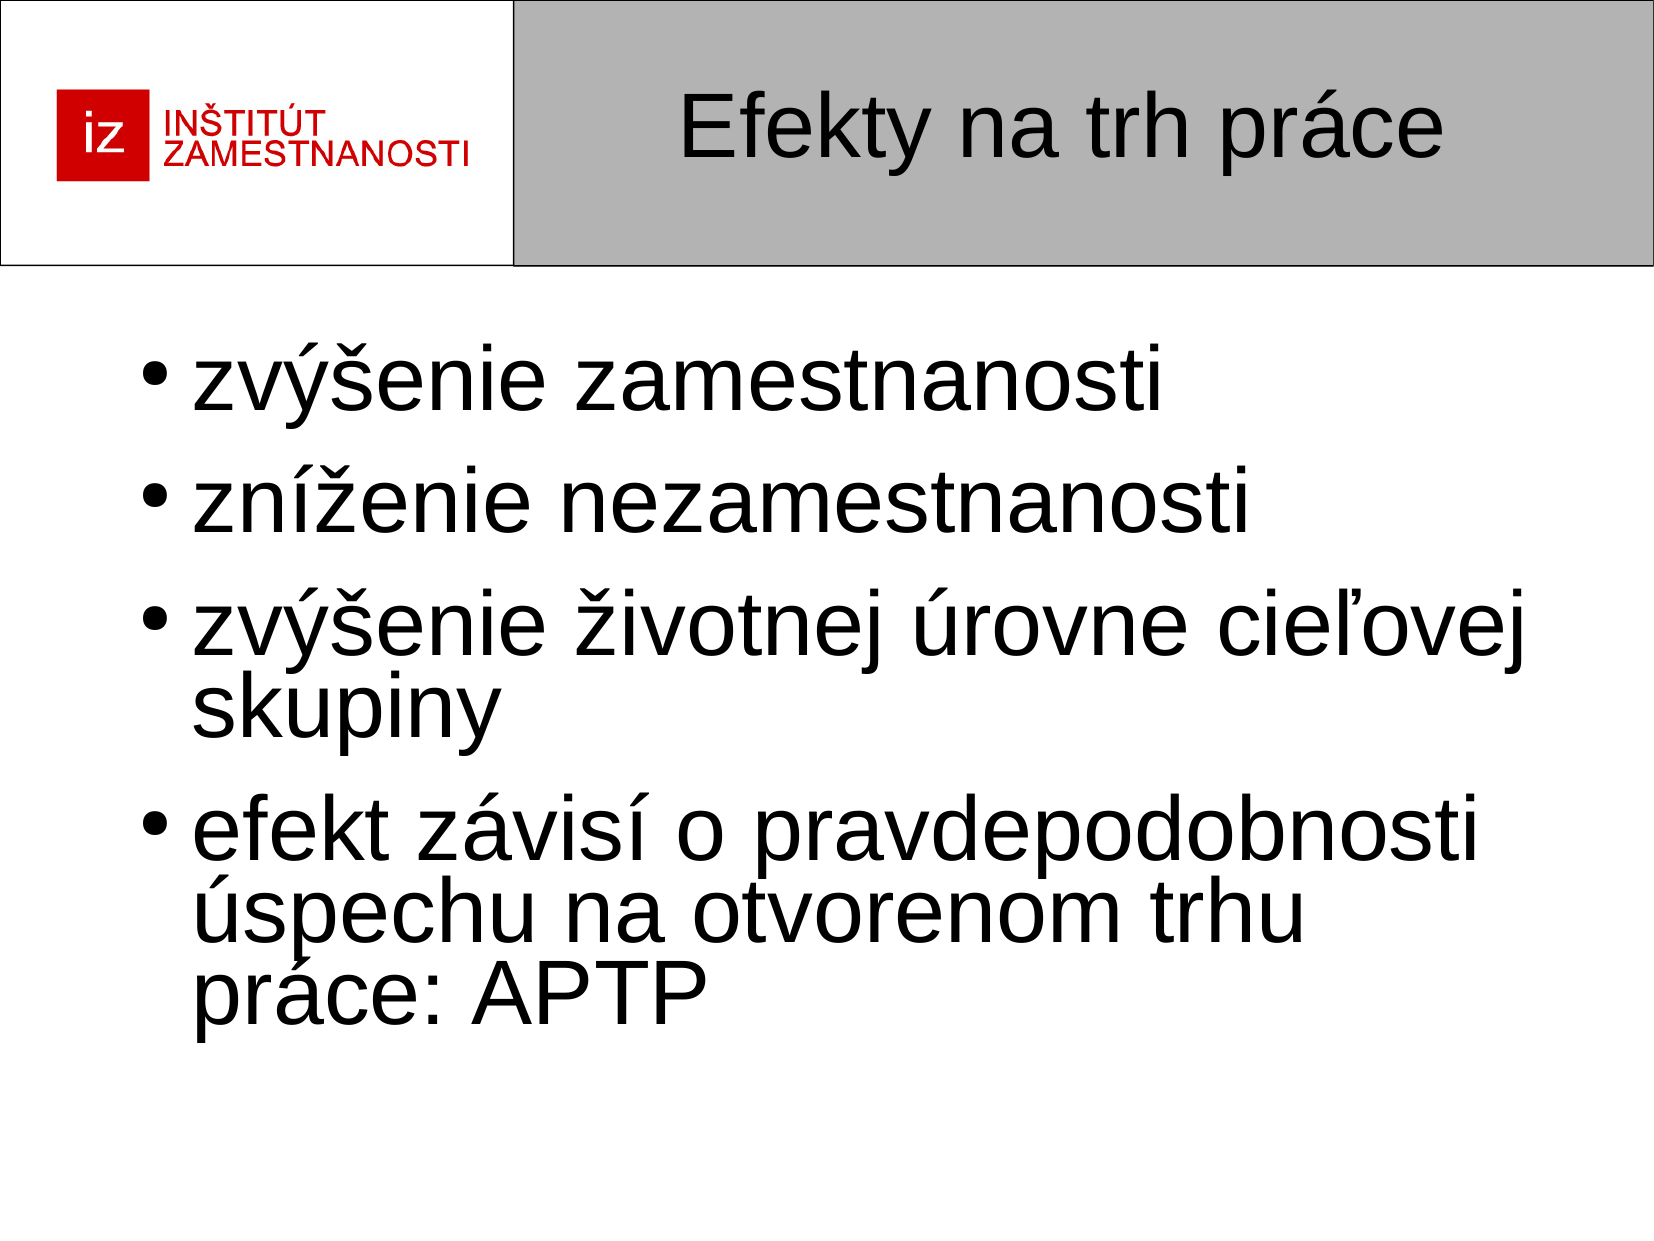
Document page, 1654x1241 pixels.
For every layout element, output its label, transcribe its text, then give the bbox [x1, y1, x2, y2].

picture [5, 8, 512, 257]
title Efekty na trh práce [561, 37, 1565, 229]
list zvýšenie zamestnanosti zníženie nezamestnanosti zvýšenie životnej úrovne cieľovej skupiny efekt závisí o pravdepodobnosti úspechu na otvorenom trhu práce: APTP [121, 344, 1533, 1112]
